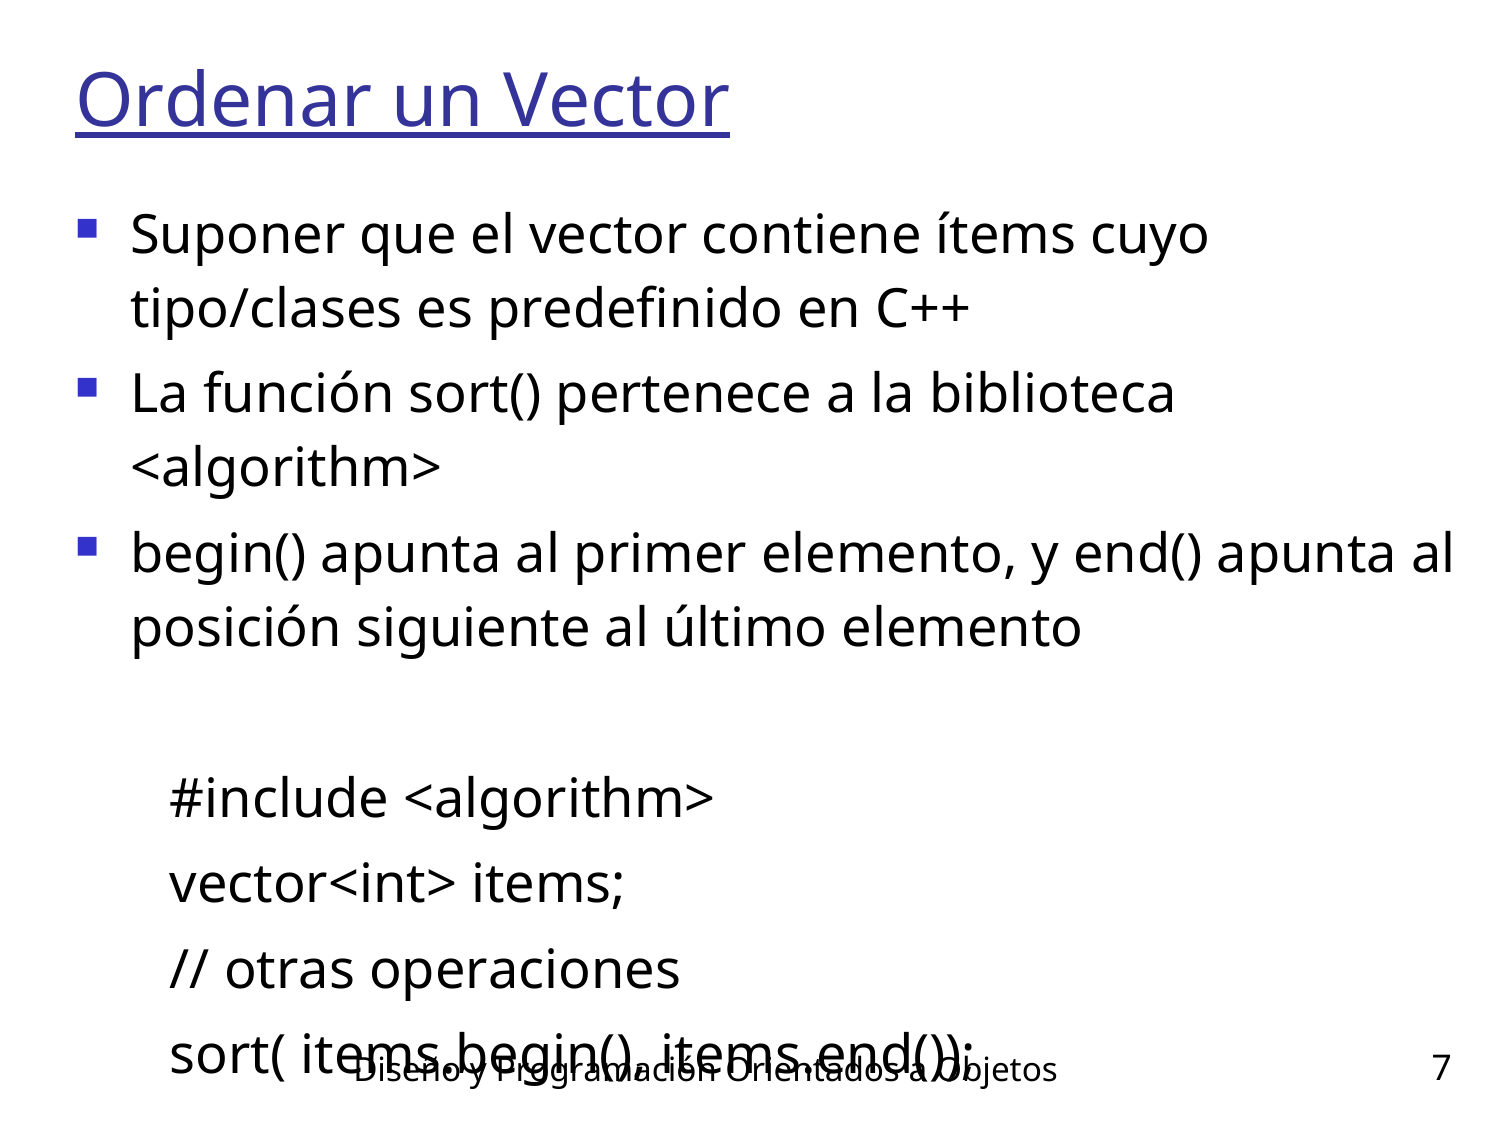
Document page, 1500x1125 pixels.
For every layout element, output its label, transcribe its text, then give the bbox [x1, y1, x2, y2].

list Suponer que el vector contiene ítems cuyo tipo/clases es predefinido en C++ La función sort() pertenece a la biblioteca <algorithm> begin() apunta al primer elemento, y end() apunta al posición siguiente al último elemento #include <algorithm> vector<int> items; // otras operaciones sort( items.begin(), items.end()); [75, 195, 1462, 1021]
title Ordenar un Vector [75, 12, 1466, 175]
